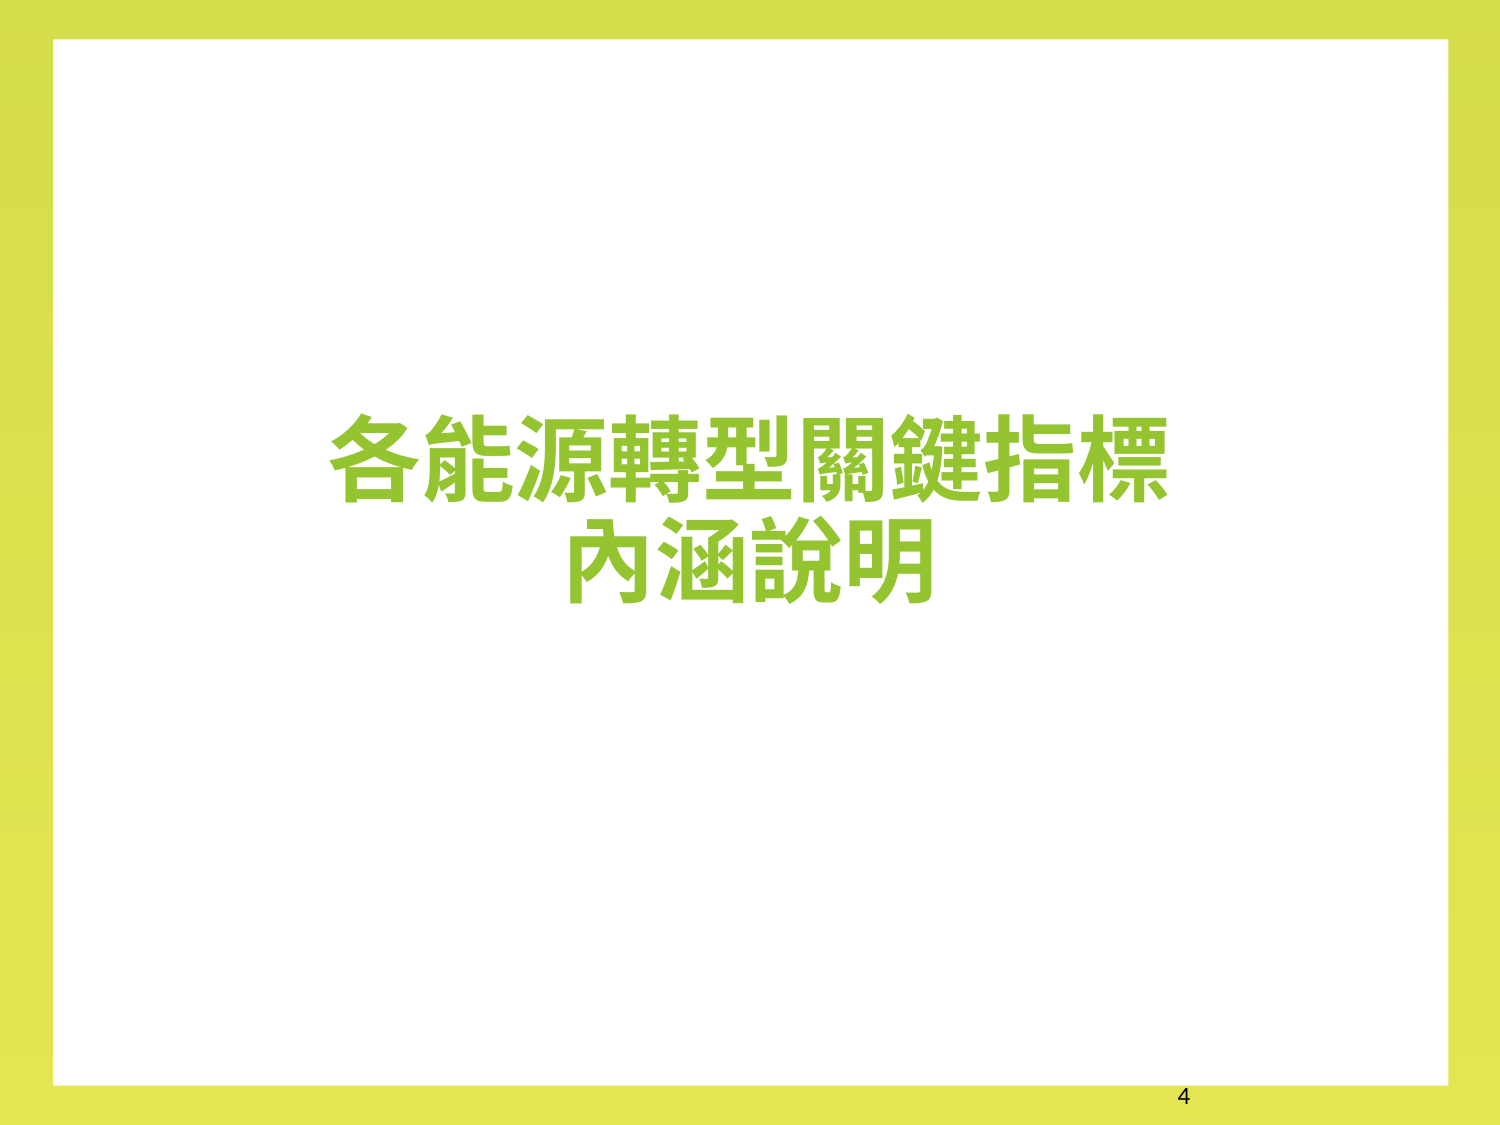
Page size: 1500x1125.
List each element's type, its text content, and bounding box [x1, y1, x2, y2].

text_box [0, 0, 1500, 1125]
text_box 4 [1162, 1065, 1500, 1125]
title 各能源轉型關鍵指標 內涵說明 [102, 280, 1397, 749]
